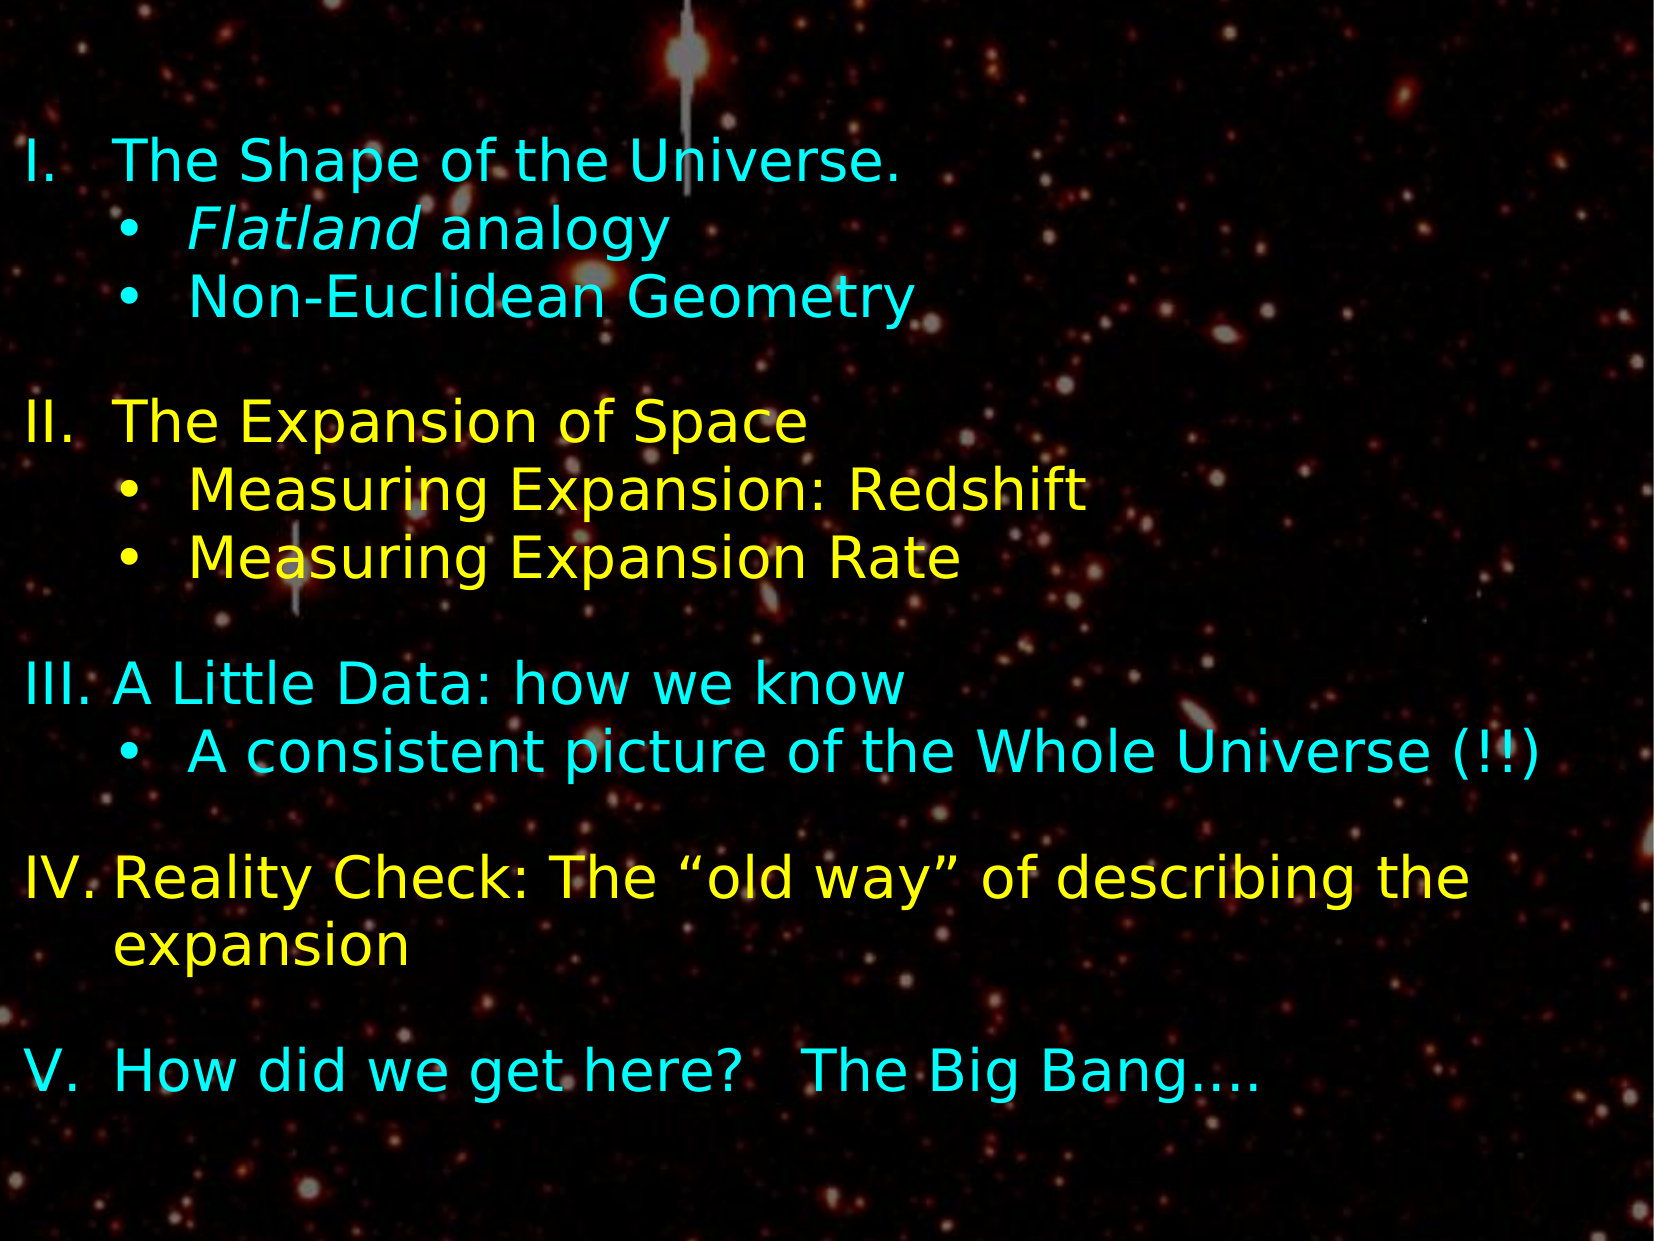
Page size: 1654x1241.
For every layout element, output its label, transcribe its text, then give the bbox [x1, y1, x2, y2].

picture [0, 0, 1654, 1241]
text_box I. The Shape of the Universe. • Flatland analogy • Non-Euclidean Geometry II. The Expansion of Space • Measuring Expansion: Redshift • Measuring Expansion Rate III. A Little Data: how we know • A consistent picture of the Whole Universe (!!) IV. Reality Check: The “old way” of describing the expansion V. How did we get here? The Big Bang.... [22, 127, 1654, 1106]
